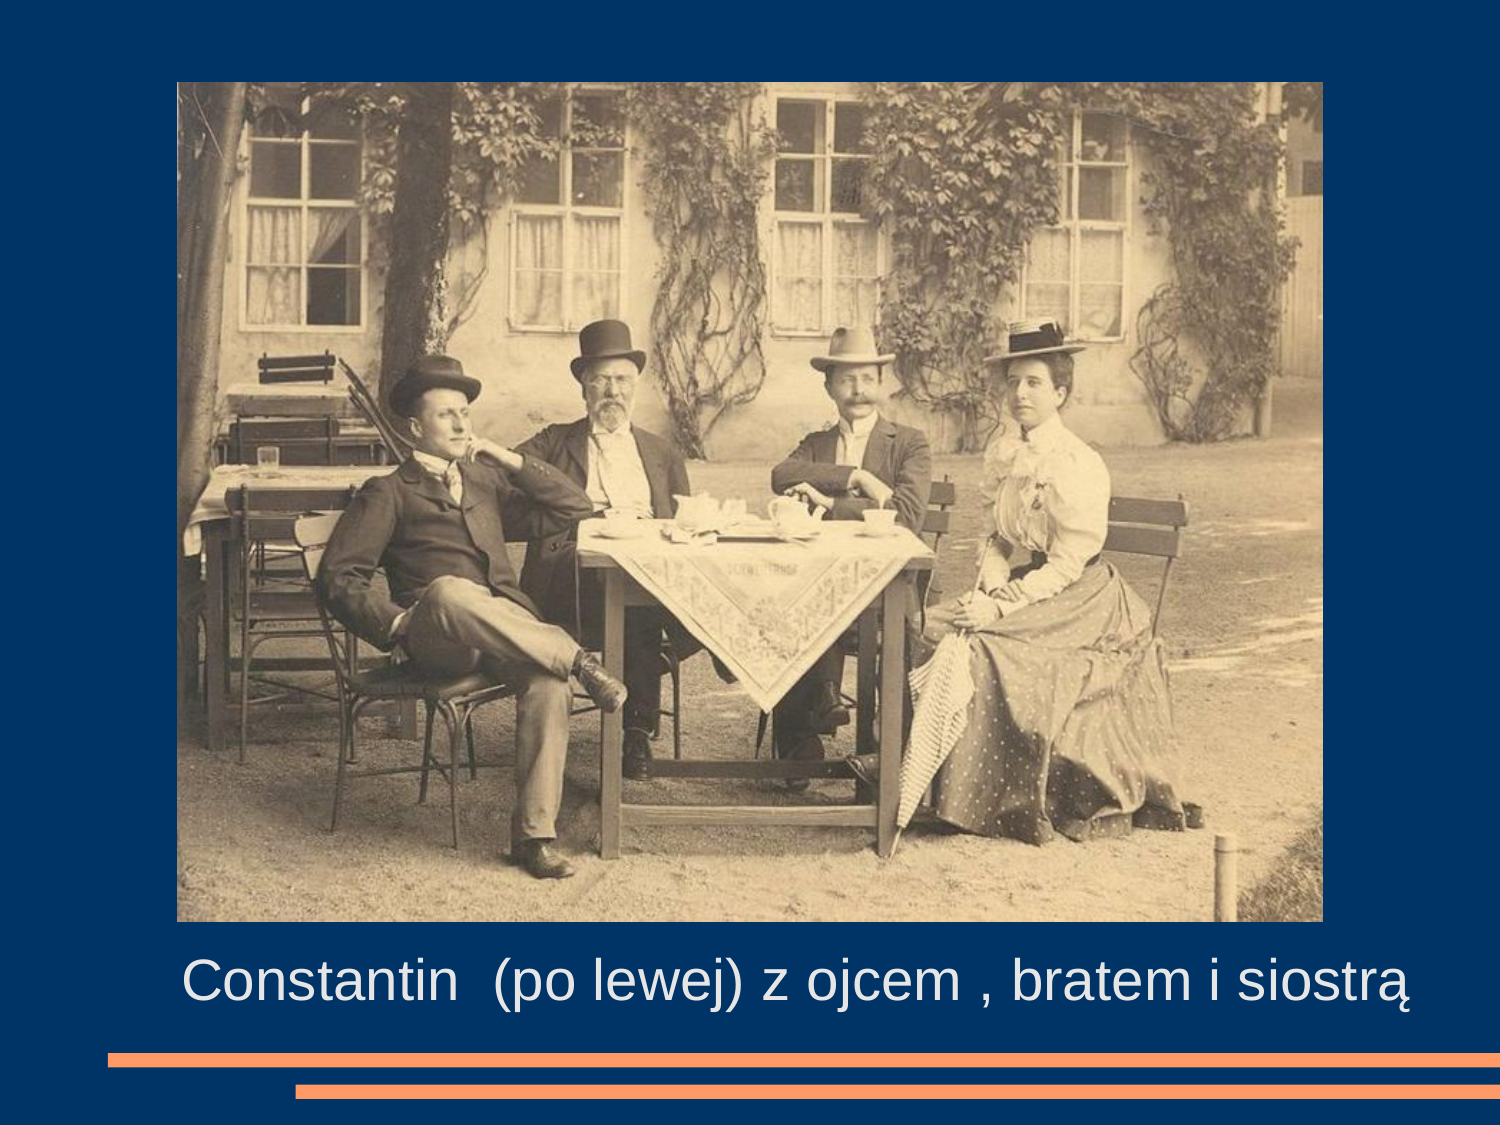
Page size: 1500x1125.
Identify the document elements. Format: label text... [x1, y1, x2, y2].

list Constantin (po lewej) z ojcem , bratem i siostrą [124, 944, 1430, 1018]
picture [177, 82, 1323, 922]
